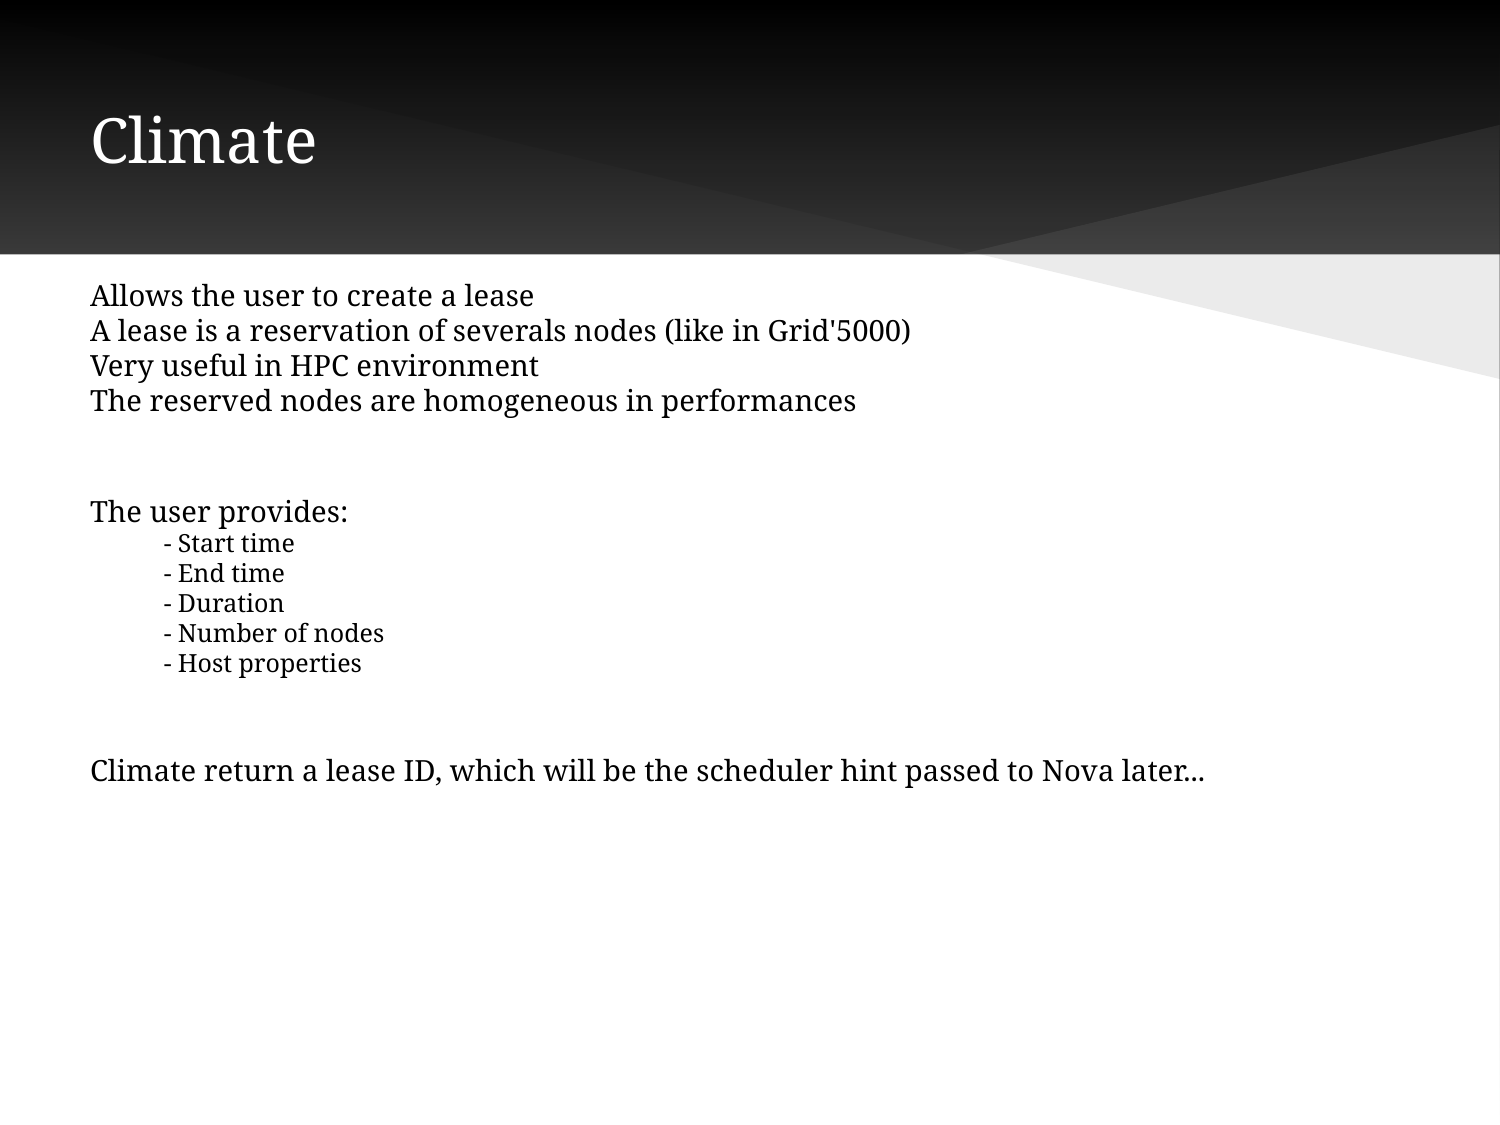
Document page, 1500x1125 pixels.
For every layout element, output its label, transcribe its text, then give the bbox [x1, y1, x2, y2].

list Allows the user to create a lease A lease is a reservation of severals nodes (like in Grid'5000) Very useful in HPC environment The reserved nodes are homogeneous in performances The user provides: - Start time - End time - Duration - Number of nodes - Host properties Climate return a lease ID, which will be the scheduler hint passed to Nova later... [75, 262, 1425, 1078]
title Climate [75, 45, 1425, 233]
